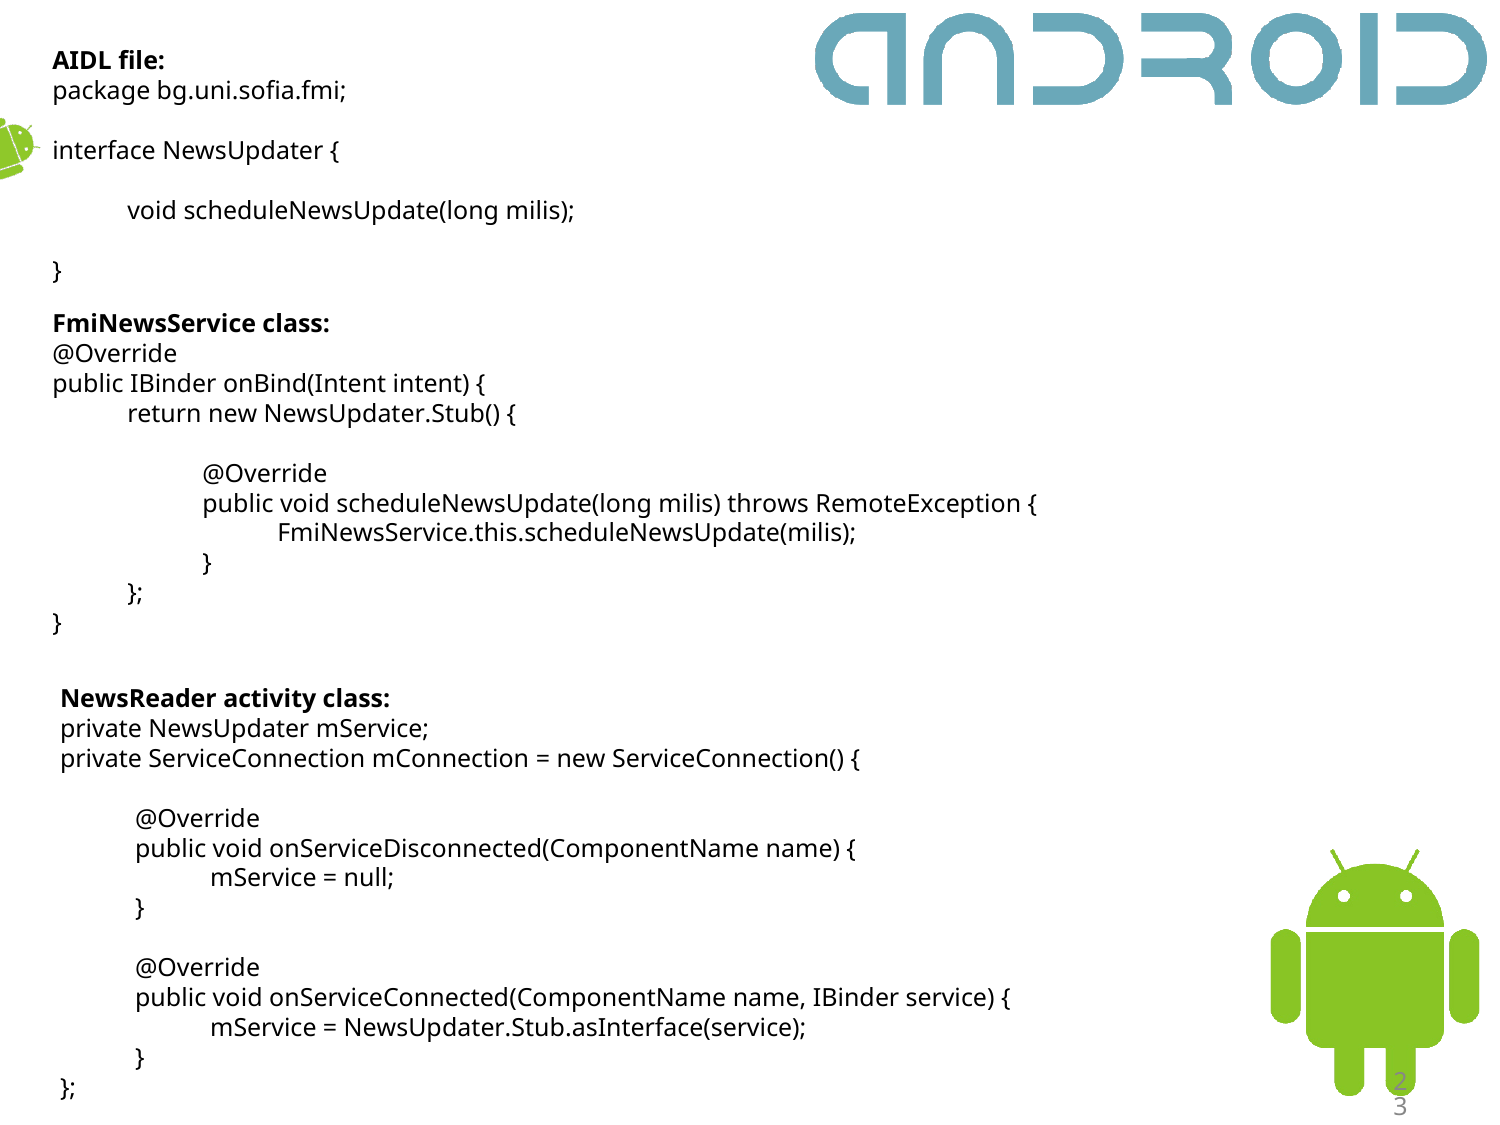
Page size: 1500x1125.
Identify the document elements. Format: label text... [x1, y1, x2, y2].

picture [1253, 837, 1500, 1125]
text_box <number> [1378, 1058, 1426, 1104]
picture [808, 9, 1489, 106]
picture [0, 103, 37, 198]
text_box FmiNewsService class: @Override public IBinder onBind(Intent intent) { return new NewsUpdater.Stub() { @Override public void scheduleNewsUpdate(long milis) throws RemoteException { FmiNewsService.this.scheduleNewsUpdate(milis); } }; } [37, 299, 1116, 645]
text_box AIDL file: package bg.uni.sofia.fmi; interface NewsUpdater { void scheduleNewsUpdate(long milis); } [37, 37, 638, 299]
text_box NewsReader activity class: private NewsUpdater mService; private ServiceConnection mConnection = new ServiceConnection() { @Override public void onServiceDisconnected(ComponentName name) { mService = null; } @Override public void onServiceConnected(ComponentName name, IBinder service) { mService = NewsUpdater.Stub.asInterface(service); } }; [45, 674, 1126, 1110]
